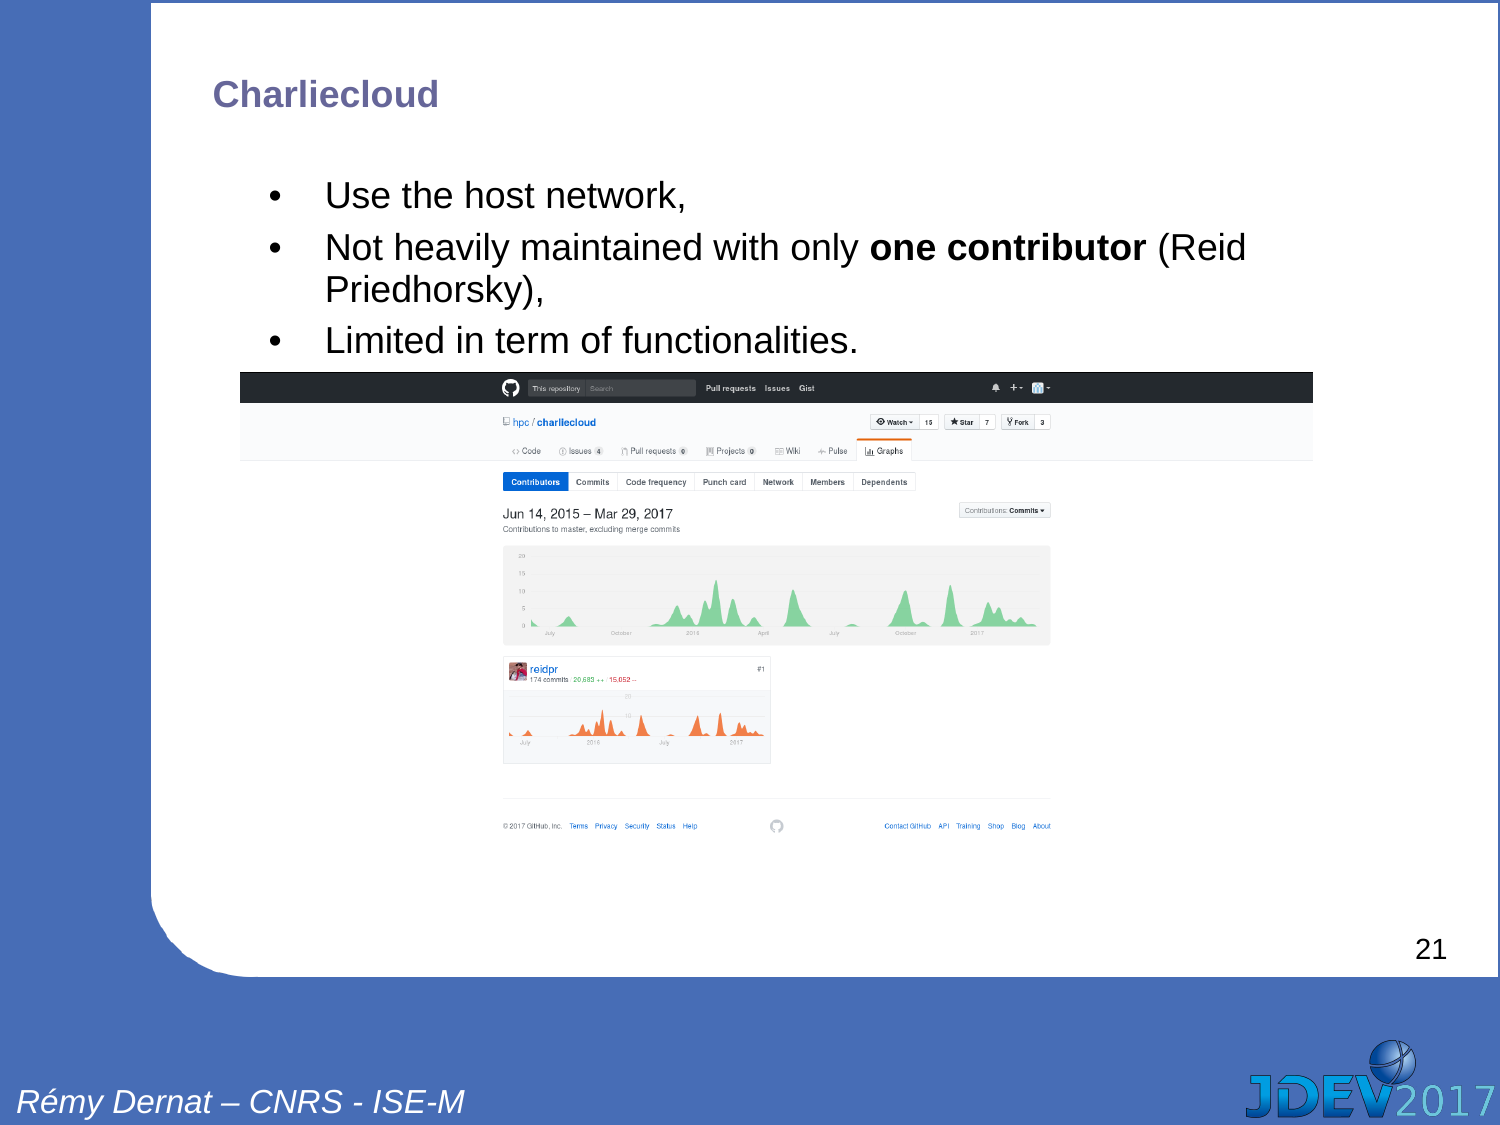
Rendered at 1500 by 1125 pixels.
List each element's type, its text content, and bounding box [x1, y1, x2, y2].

picture [0, 0, 1500, 1125]
title Charliecloud [212, 24, 1447, 164]
text_box Rémy Dernat – CNRS - ISE-M [0, 1075, 488, 1125]
list Use the host network, Not heavily maintained with only one contributor (Reid Priedhorsky), Limited in term of functionalities. [212, 174, 1448, 828]
